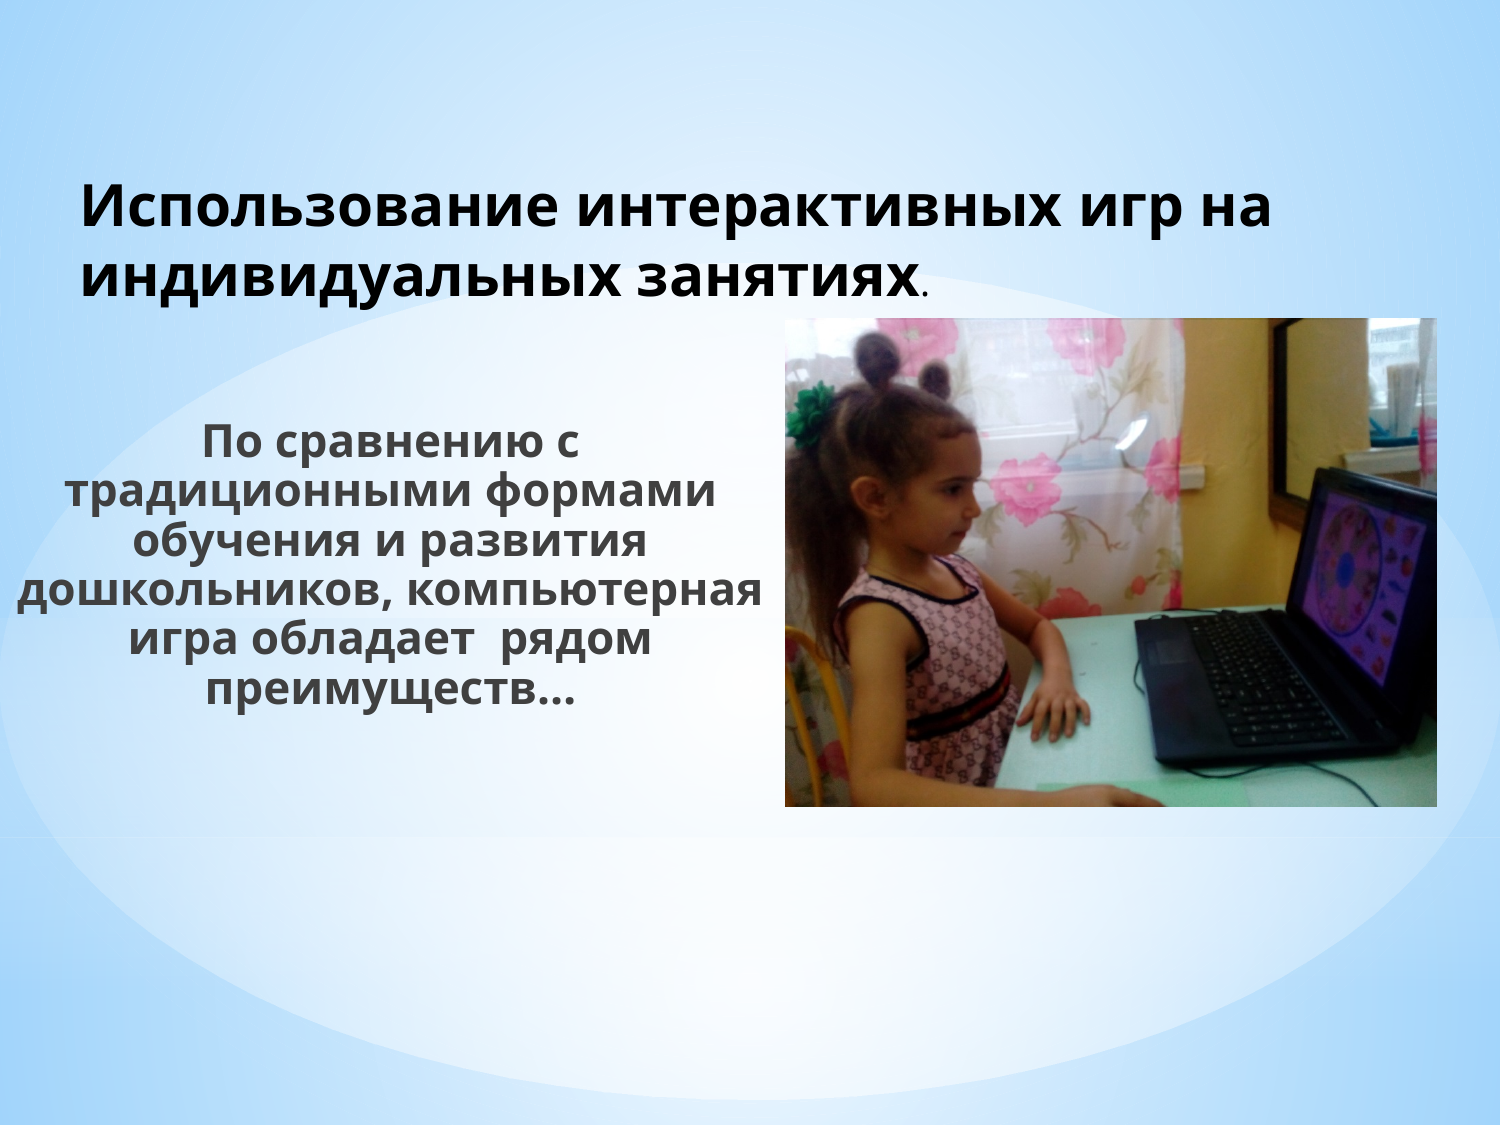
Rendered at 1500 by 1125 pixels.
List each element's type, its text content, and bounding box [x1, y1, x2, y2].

list По сравнению с традиционными формами обучения и развития дошкольников, компьютерная игра обладает рядом преимуществ… [1, 410, 780, 631]
text_box Использование интерактивных игр на индивидуальных занятиях. [64, 160, 1388, 316]
picture [785, 318, 1437, 807]
